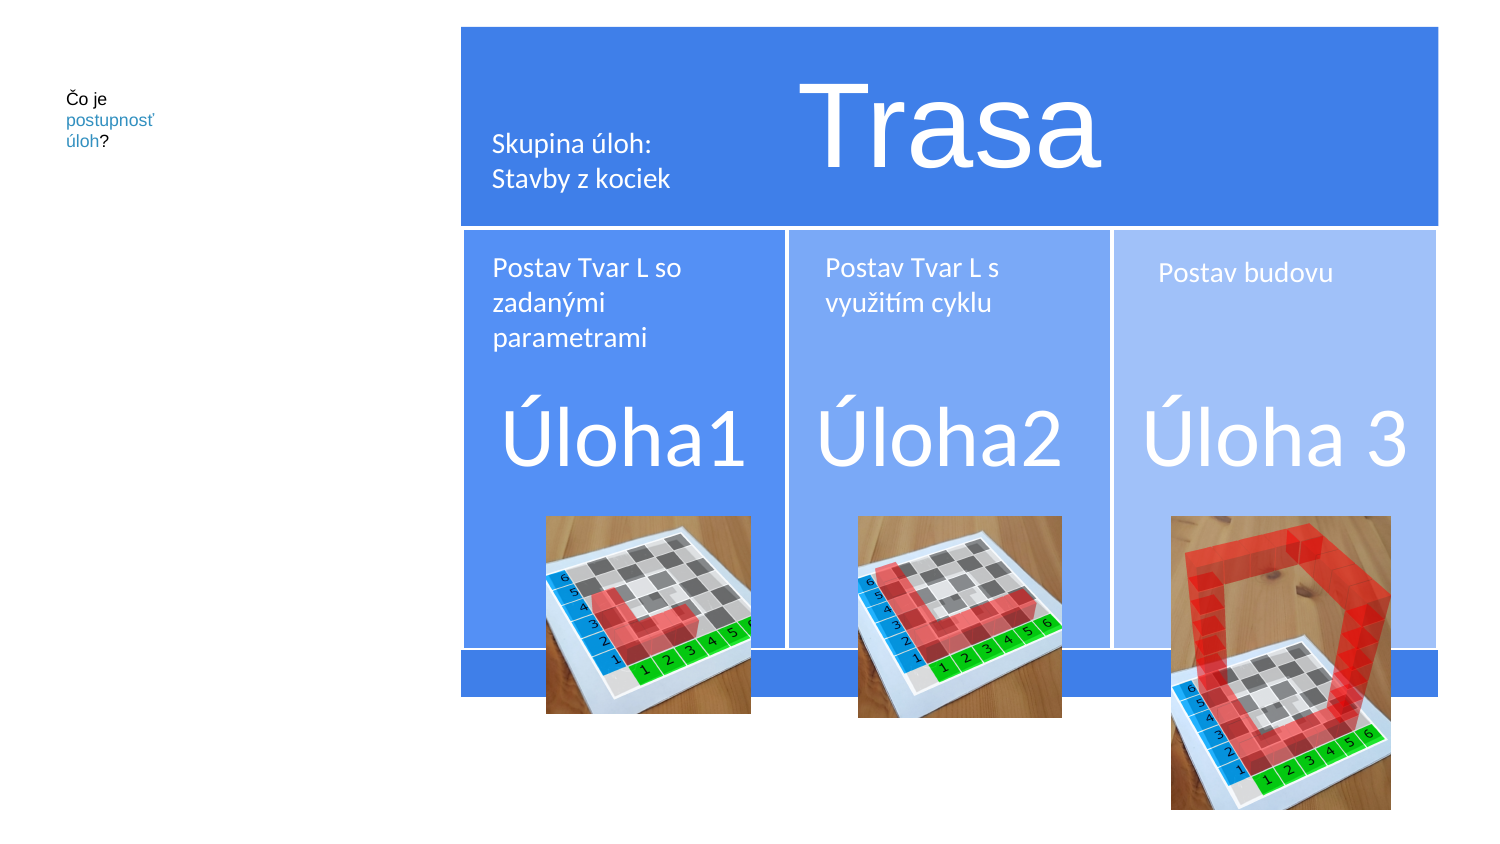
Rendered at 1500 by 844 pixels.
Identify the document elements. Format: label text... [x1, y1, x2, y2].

text_box [1062, 650, 1171, 697]
text_box Postav budovu [1143, 246, 1370, 297]
text_box [461, 650, 546, 697]
picture [546, 516, 751, 714]
text_box [751, 650, 858, 697]
picture [858, 516, 1062, 718]
title Čo je postupnosť úloh? [51, 72, 461, 167]
picture [1171, 516, 1391, 810]
text_box Úloha 3 [1112, 227, 1438, 650]
text_box Úloha2 [786, 227, 1112, 650]
text_box Trasa [461, 26, 1439, 228]
text_box Úloha1 [461, 227, 786, 650]
text_box Skupina úloh: Stavby z kociek [476, 116, 732, 203]
text_box Postav Tvar L so zadanými parametrami [477, 241, 704, 363]
text_box Postav Tvar L s využitím cyklu [810, 241, 1037, 328]
text_box [1391, 650, 1438, 697]
title Čo je postupnosť úloh? [1439, 72, 1449, 167]
